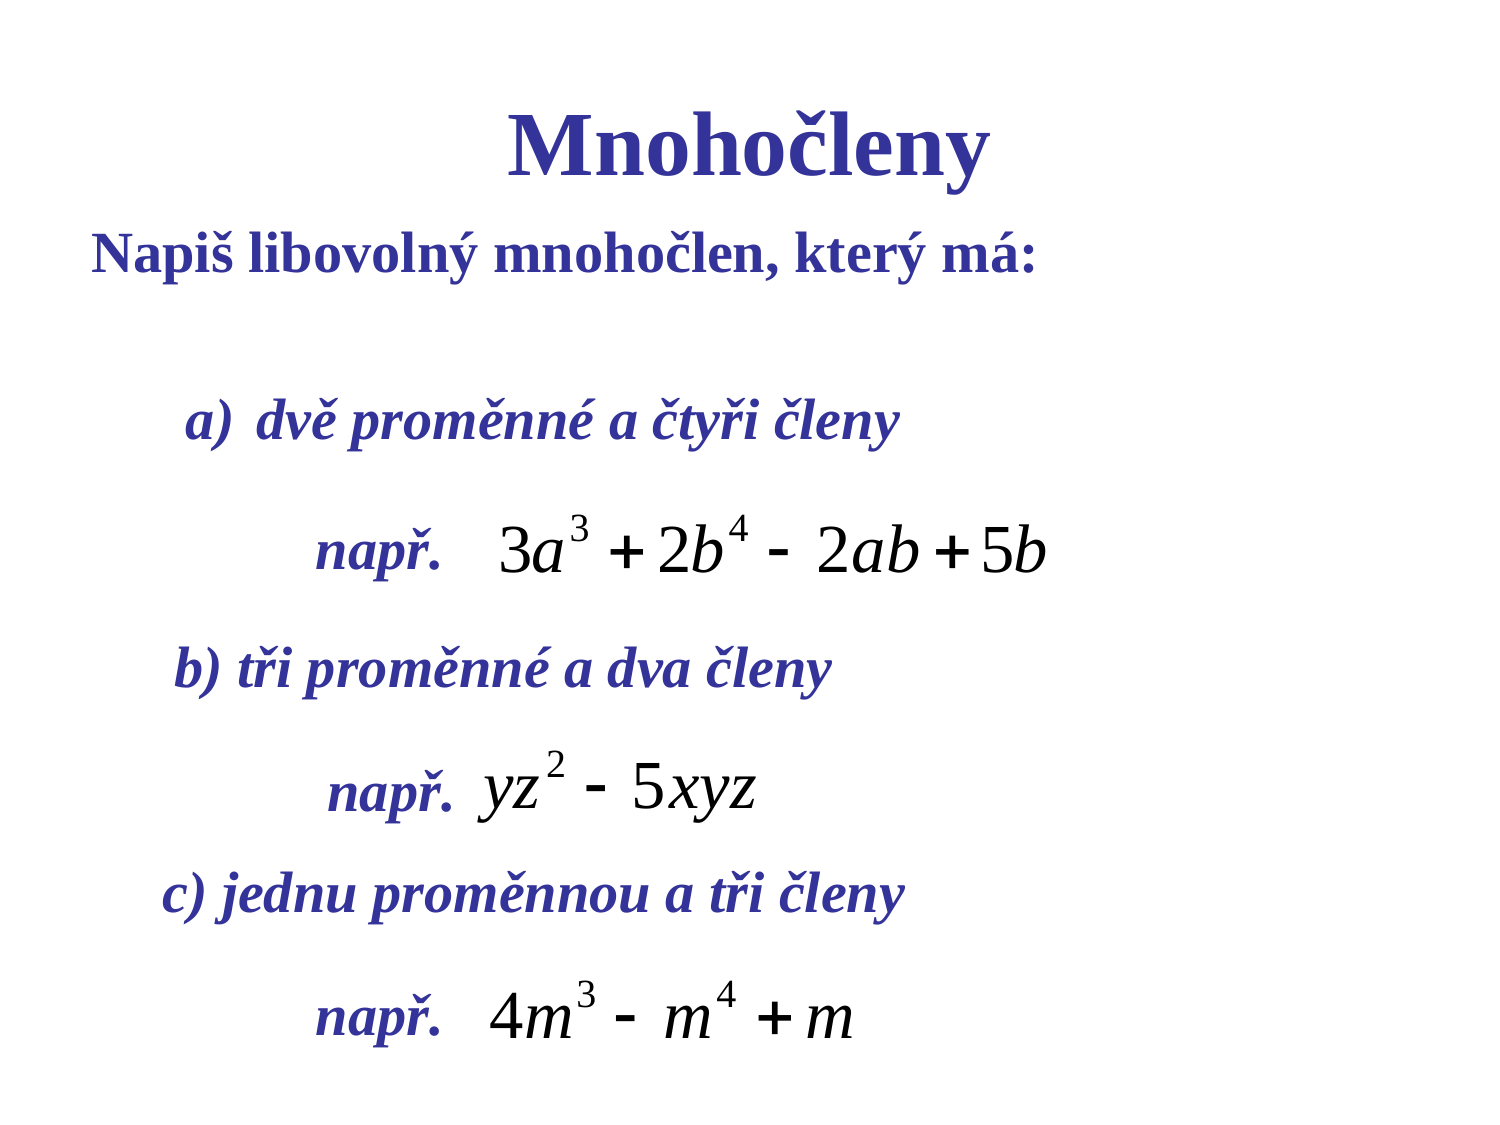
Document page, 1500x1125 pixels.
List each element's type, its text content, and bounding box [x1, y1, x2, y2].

text_box např. [301, 503, 490, 589]
text_box b) tři proměnné a dva členy [159, 621, 1176, 708]
text_box c) jednu proměnnou a tři členy [147, 846, 1164, 932]
chart [466, 733, 770, 837]
chart [478, 964, 869, 1056]
text_box Mnohočleny [75, 45, 1426, 233]
text_box Napiš libovolný mnohočlen, který má: [76, 233, 1376, 313]
text_box např. [312, 745, 466, 831]
text_box např. [301, 969, 478, 1056]
text_box dvě proměnné a čtyři členy [171, 373, 1187, 459]
chart [490, 497, 1058, 590]
